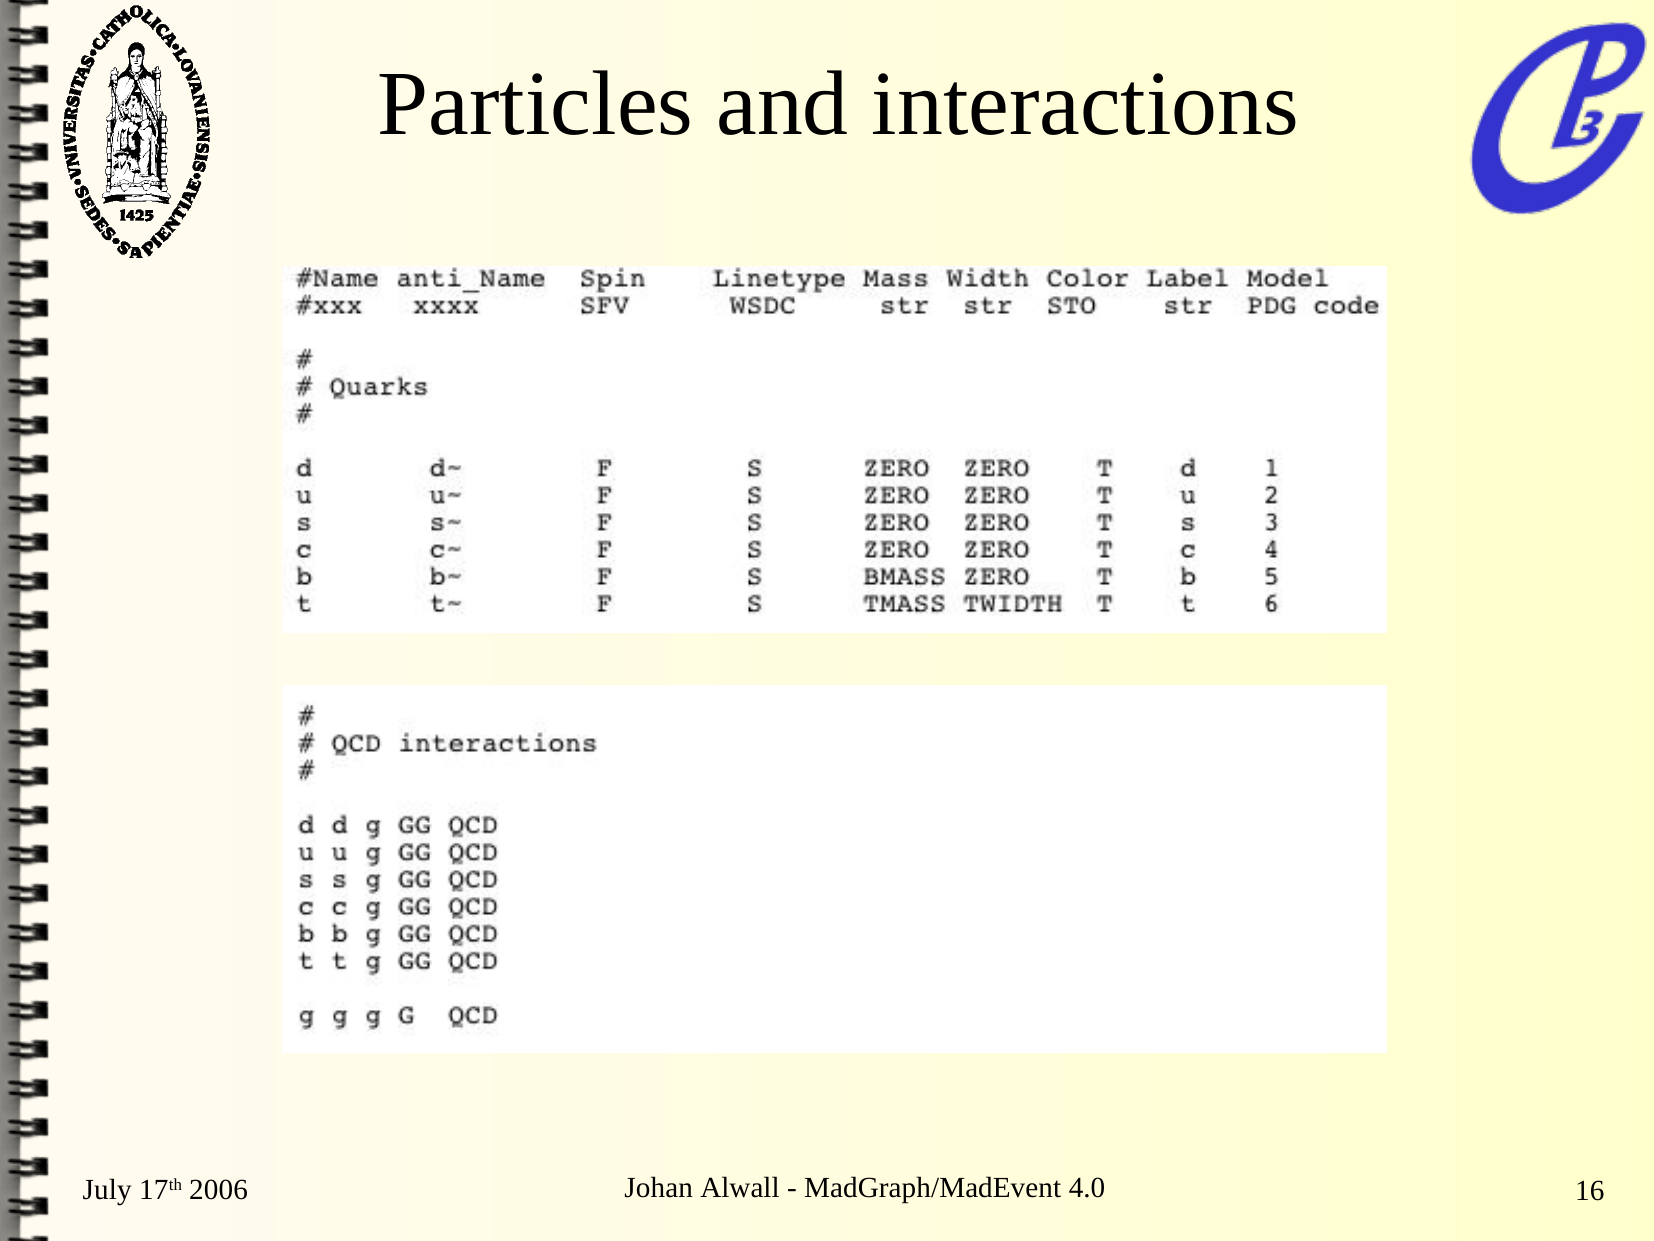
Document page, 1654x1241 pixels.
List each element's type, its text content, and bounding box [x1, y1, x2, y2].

picture [282, 685, 1387, 1053]
title Particles and interactions [234, 0, 1445, 208]
picture [0, 0, 1654, 1241]
picture [282, 266, 1387, 633]
picture [1467, 14, 1654, 216]
